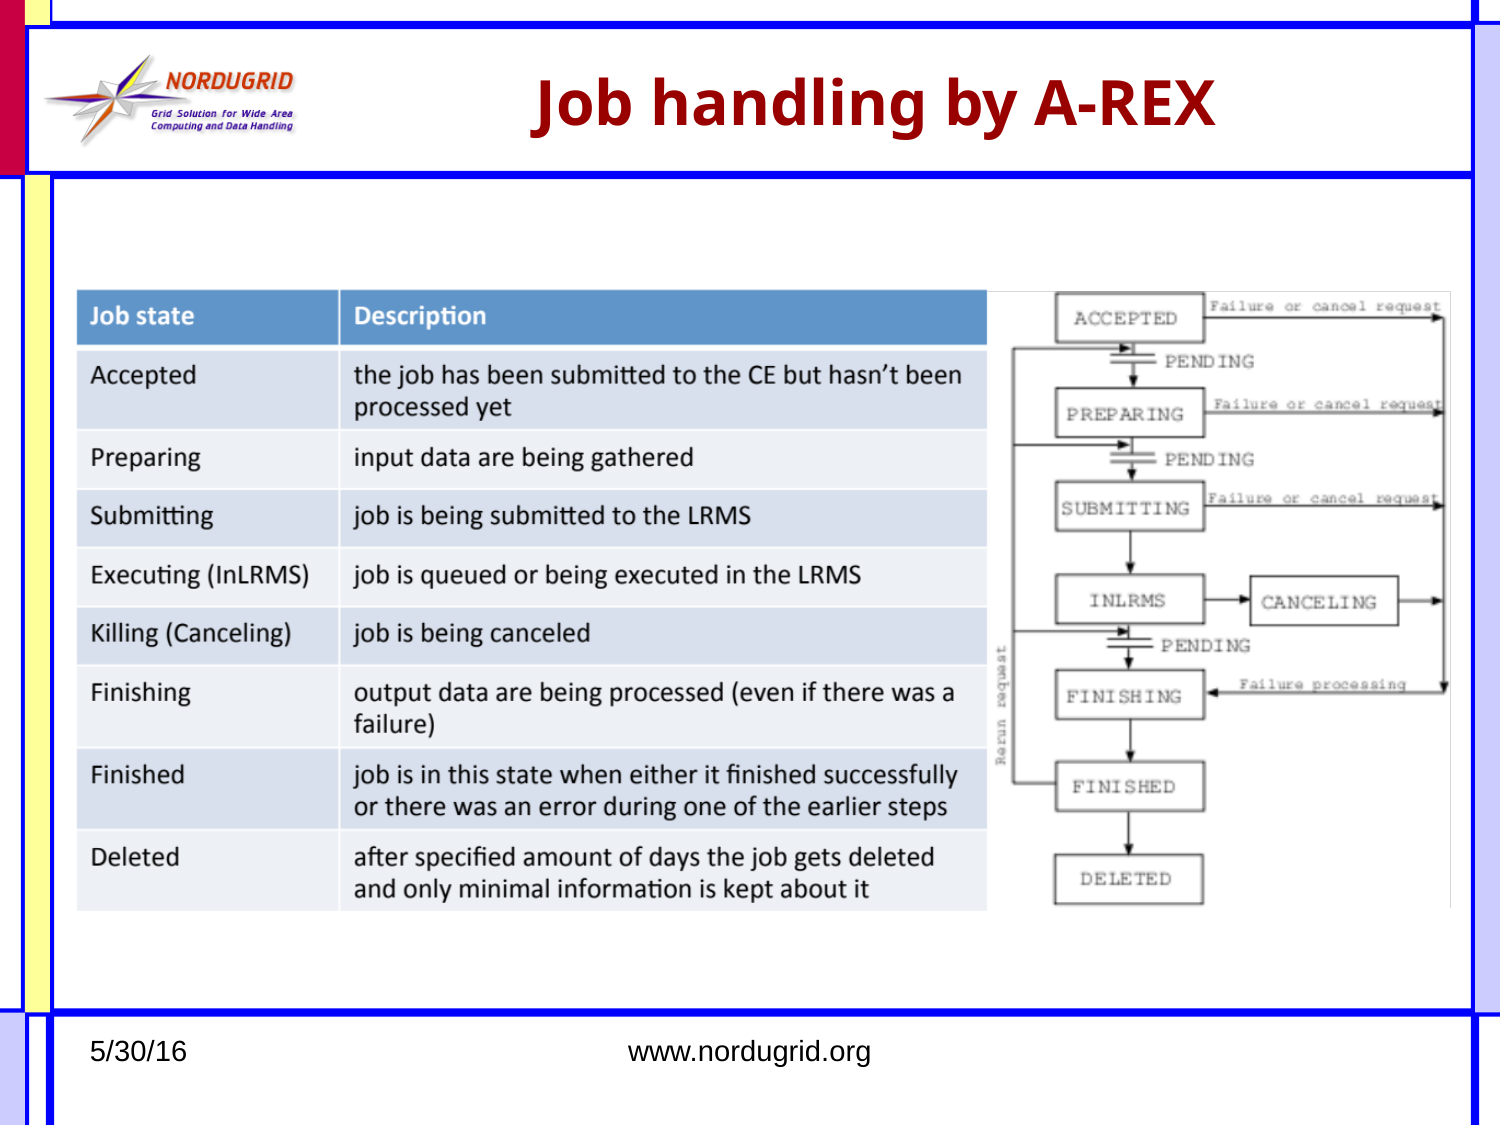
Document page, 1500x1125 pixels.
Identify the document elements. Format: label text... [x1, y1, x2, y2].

text_box Job handling by A-REX [324, 62, 1428, 138]
text_box www.nordugrid.org [512, 1024, 988, 1103]
picture [40, 49, 300, 148]
picture [75, 287, 1451, 911]
text_box 5/30/16 [75, 1024, 425, 1103]
